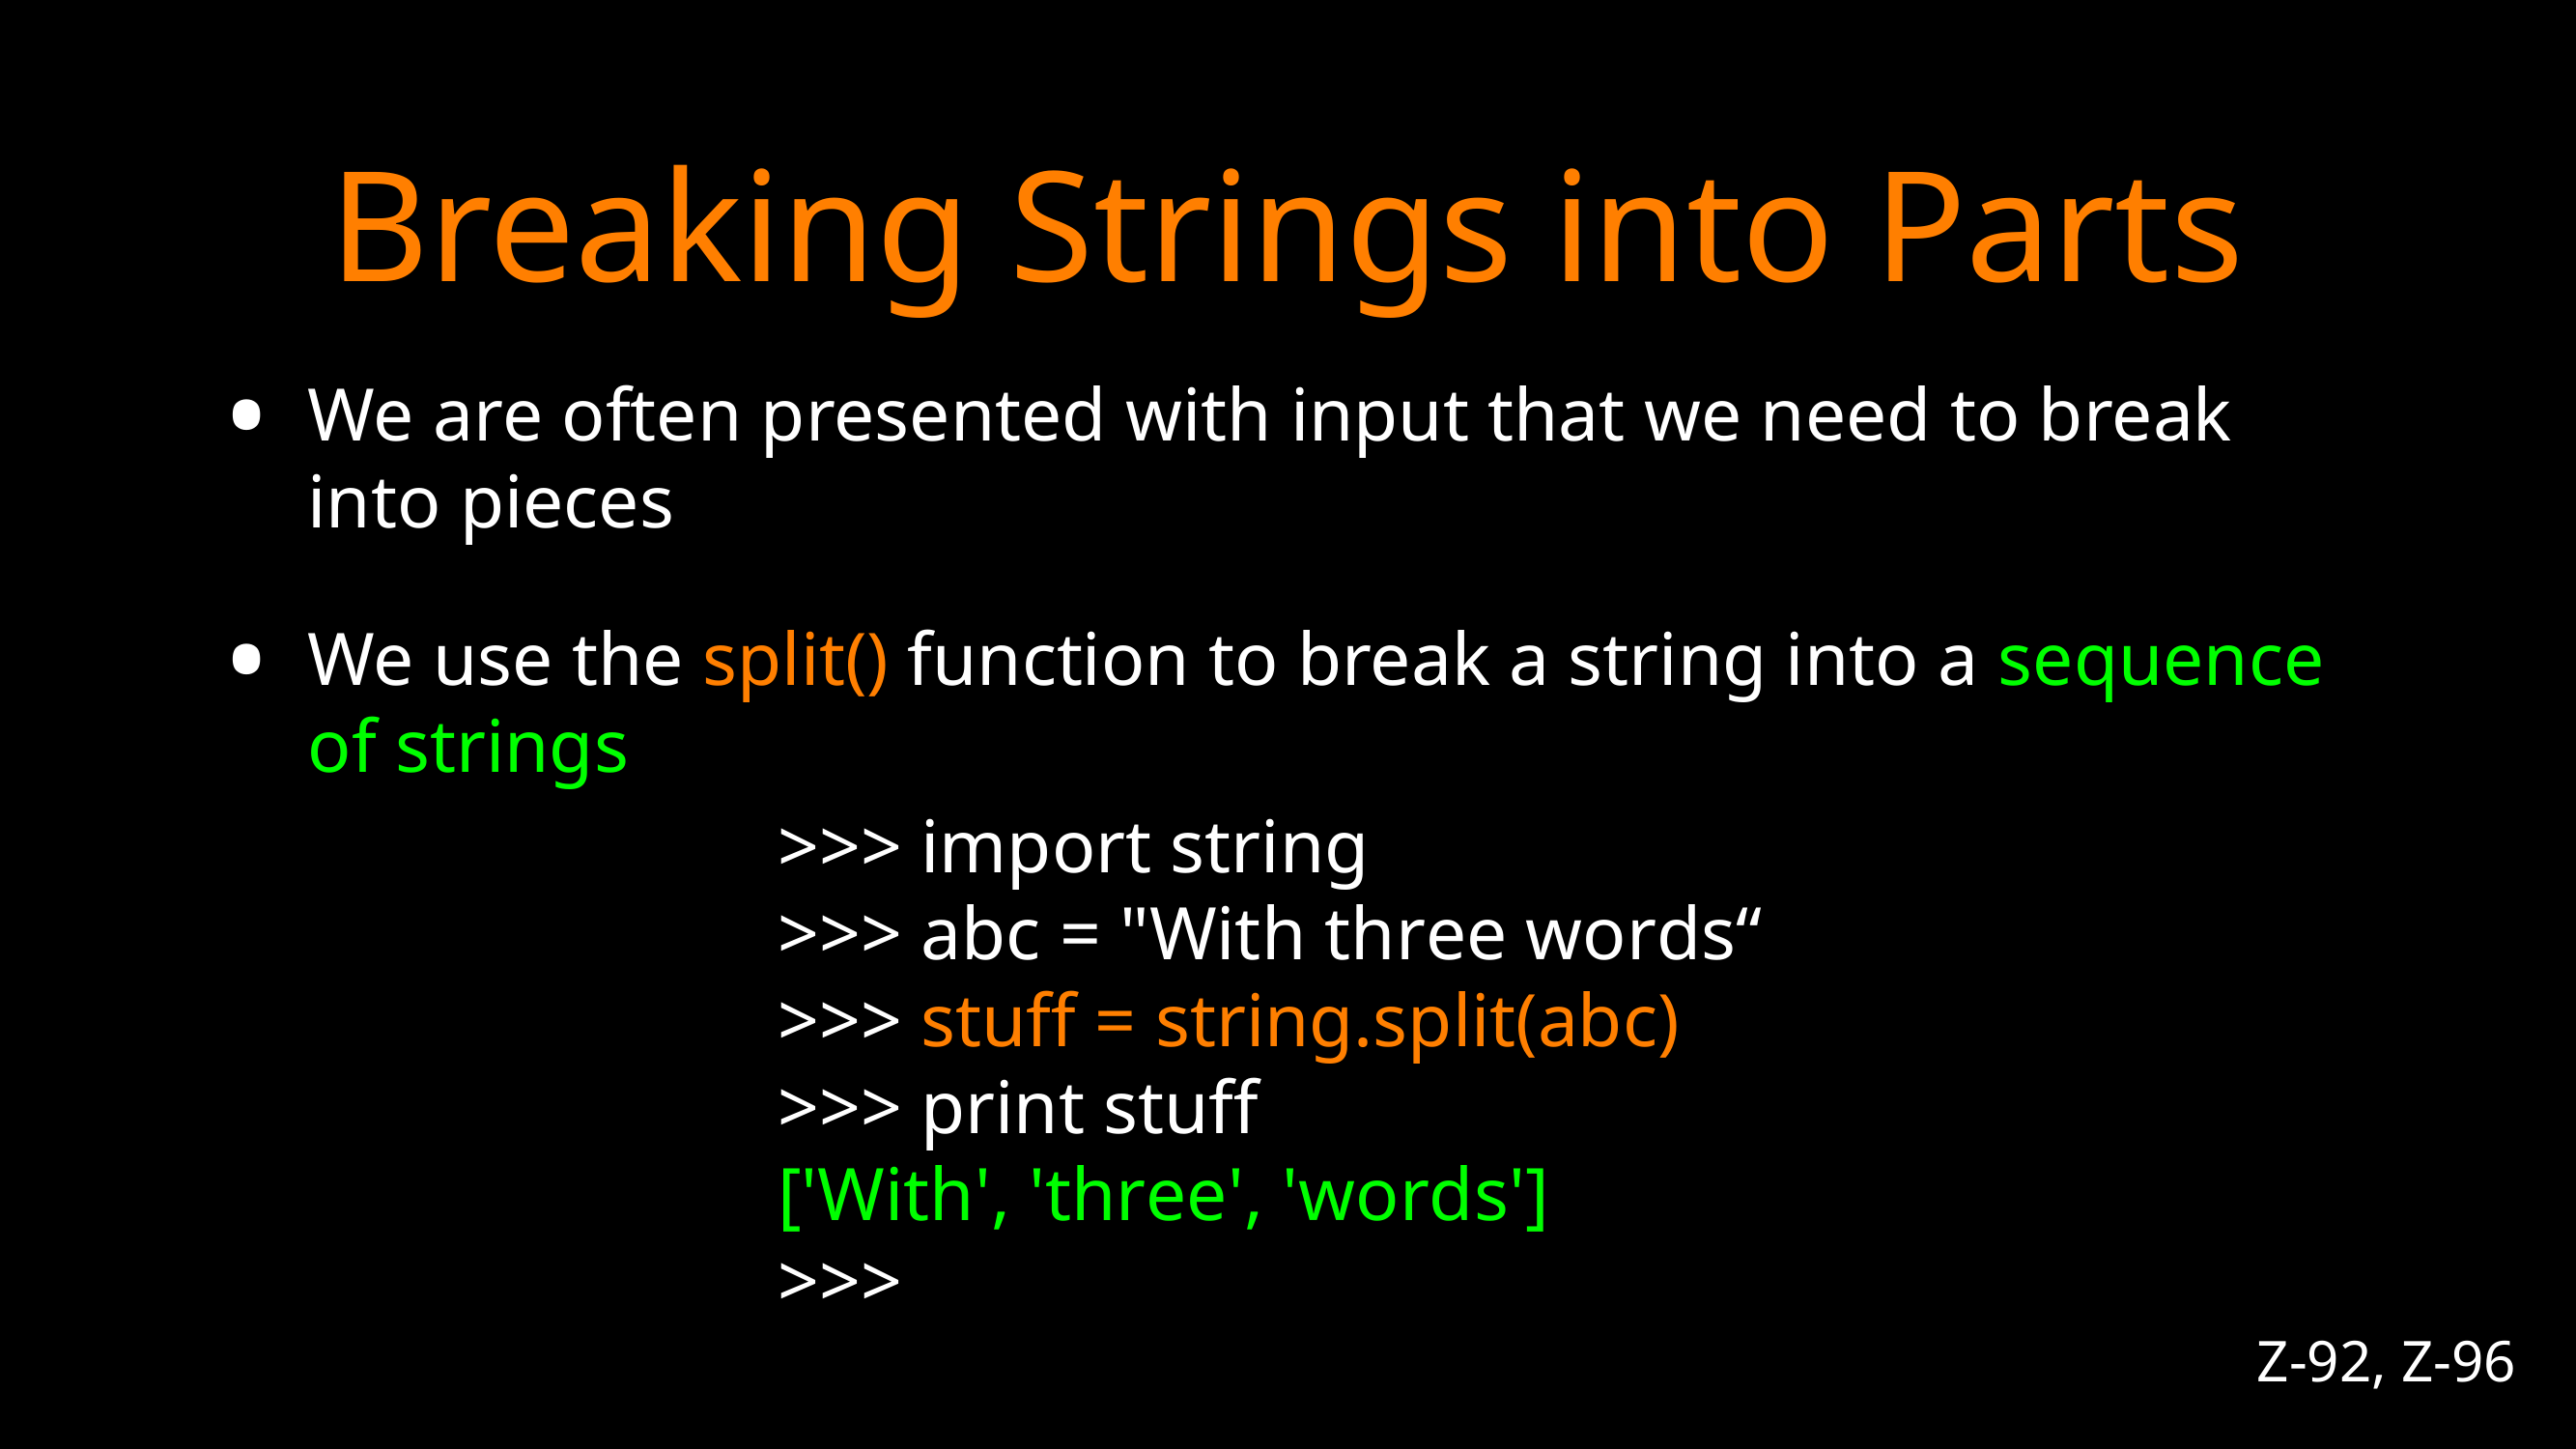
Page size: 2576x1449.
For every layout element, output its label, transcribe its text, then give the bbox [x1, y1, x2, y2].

text_box Z-92, Z-96 [2223, 1319, 2550, 1400]
list We are often presented with input that we need to break into pieces We use the split() function to break a string into a sequence of strings [183, 412, 2392, 743]
text_box >>> import string >>> abc = "With three words“ >>> stuff = string.split(abc) >>> print stuff ['With', 'three', 'words'] >>> [778, 800, 1764, 1322]
title Breaking Strings into Parts [183, 38, 2392, 403]
